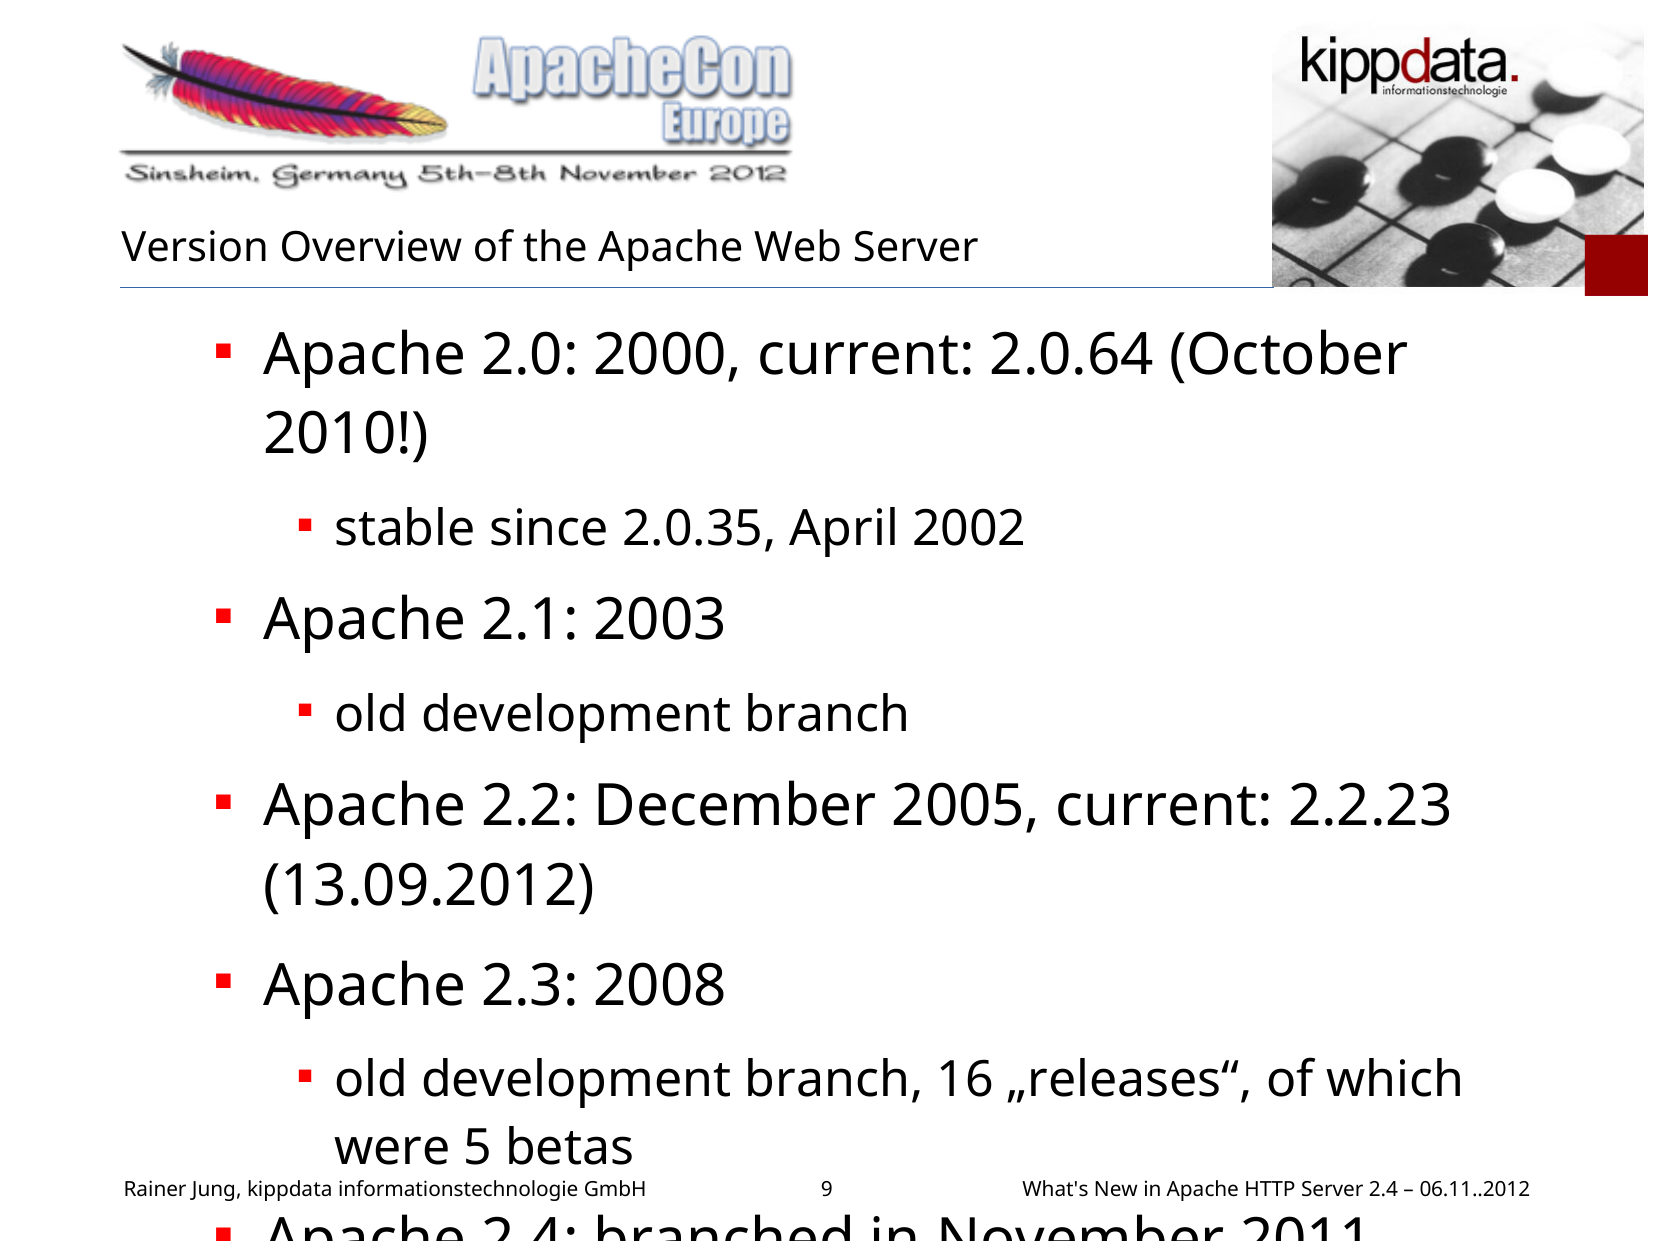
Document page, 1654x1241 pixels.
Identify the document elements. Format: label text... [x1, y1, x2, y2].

list Apache 2.0: 2000, current: 2.0.64 (October 2010!) stable since 2.0.35, April 2002 Apache 2.1: 2003 old development branch Apache 2.2: December 2005, current: 2.2.23 (13.09.2012) Apache 2.3: 2008 old development branch, 16 „releases“, of which were 5 betas Apache 2.4: branched in November 2011 2.4.0 not released, 2.4.1 first GA Release February 2012 current 2.4.3 (21.08.2012), probably 2.4.4 before end of 2012 [121, 312, 1578, 1222]
title Version Overview of the Apache Web Server [121, 204, 1242, 286]
picture [113, 32, 797, 195]
picture [1272, 5, 1648, 302]
